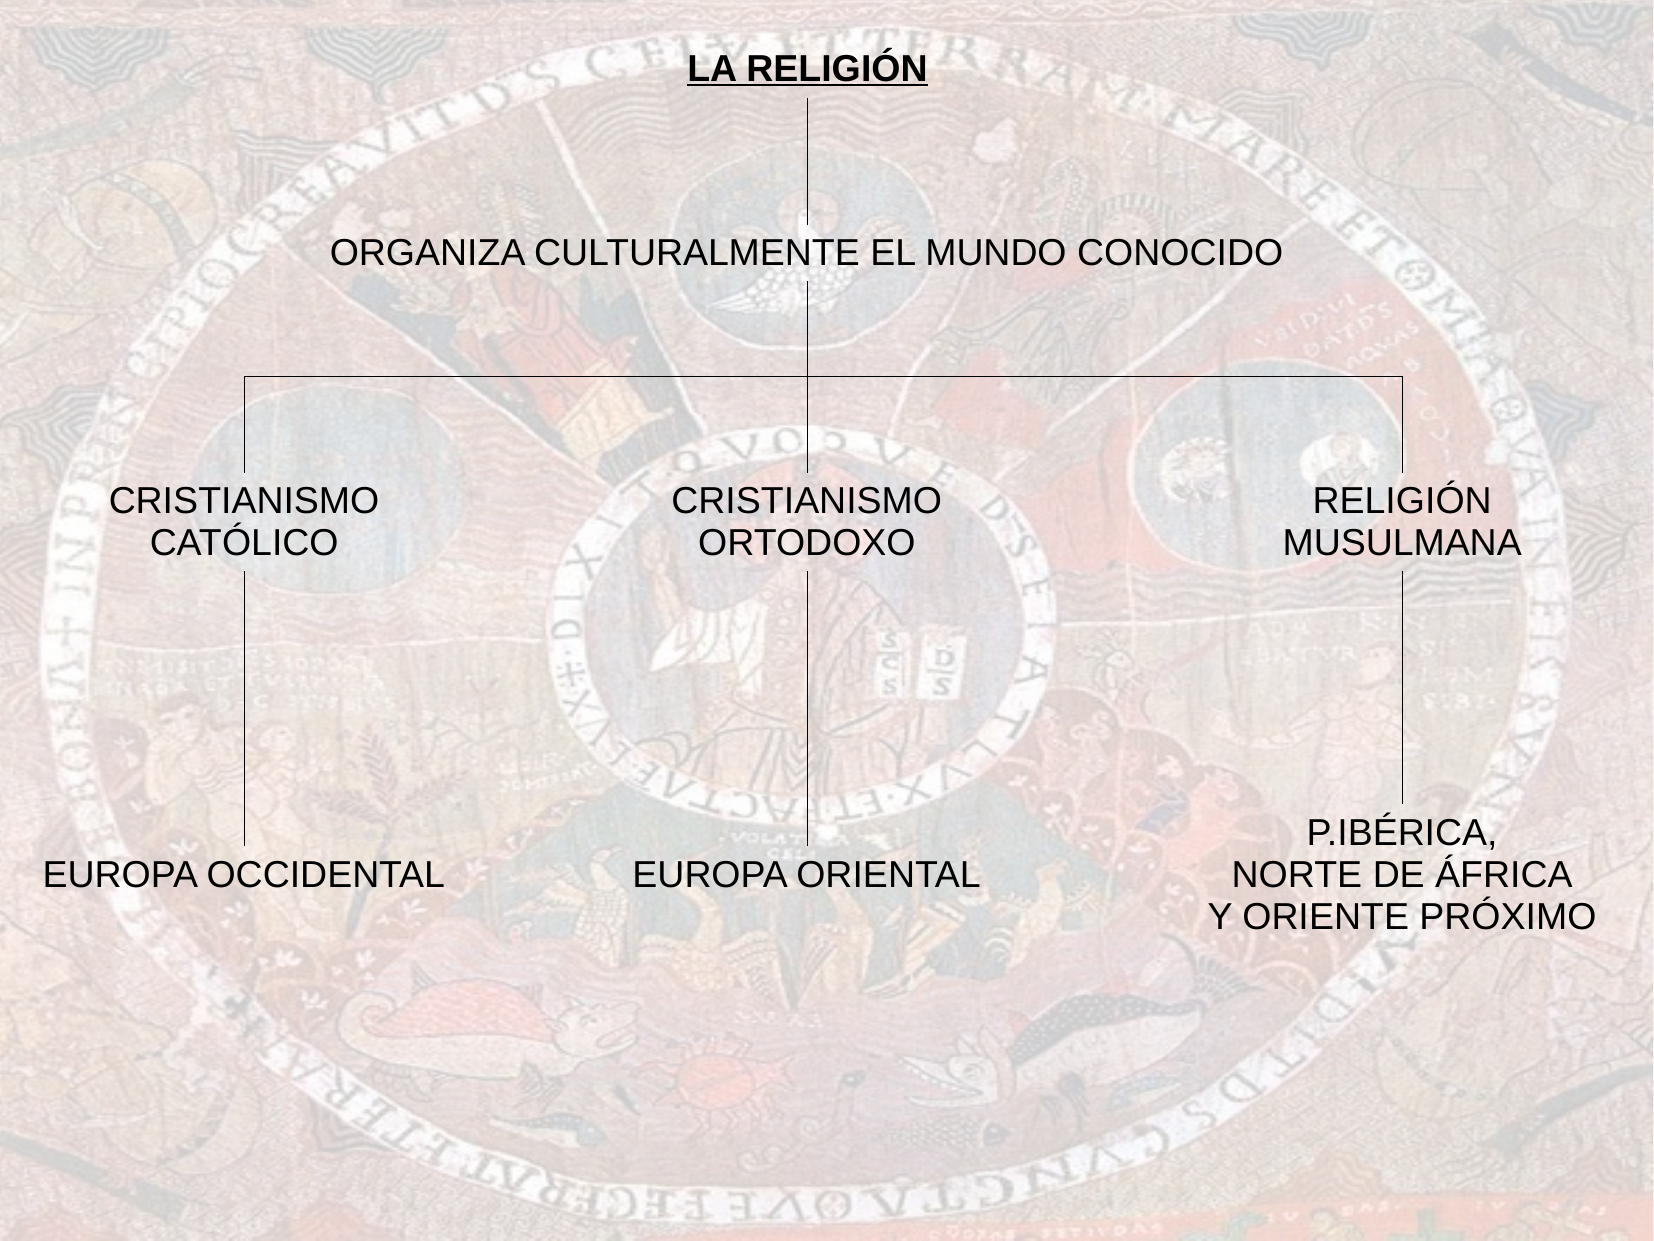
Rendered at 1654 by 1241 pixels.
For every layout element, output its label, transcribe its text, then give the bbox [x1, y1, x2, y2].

picture [0, 0, 1654, 1241]
text_box RELIGIÓN MUSULMANA [1267, 472, 1537, 572]
text_box CRISTIANISMO ORTODOXO [656, 472, 958, 572]
text_box CRISTIANISMO CATÓLICO [93, 472, 395, 572]
text_box P.IBÉRICA, NORTE DE ÁFRICA Y ORIENTE PRÓXIMO [1192, 803, 1612, 945]
text_box EUROPA ORIENTAL [617, 845, 997, 903]
text_box LA RELIGIÓN [672, 40, 942, 99]
text_box ORGANIZA CULTURALMENTE EL MUNDO CONOCIDO [315, 224, 1300, 282]
text_box EUROPA OCCIDENTAL [27, 845, 461, 903]
